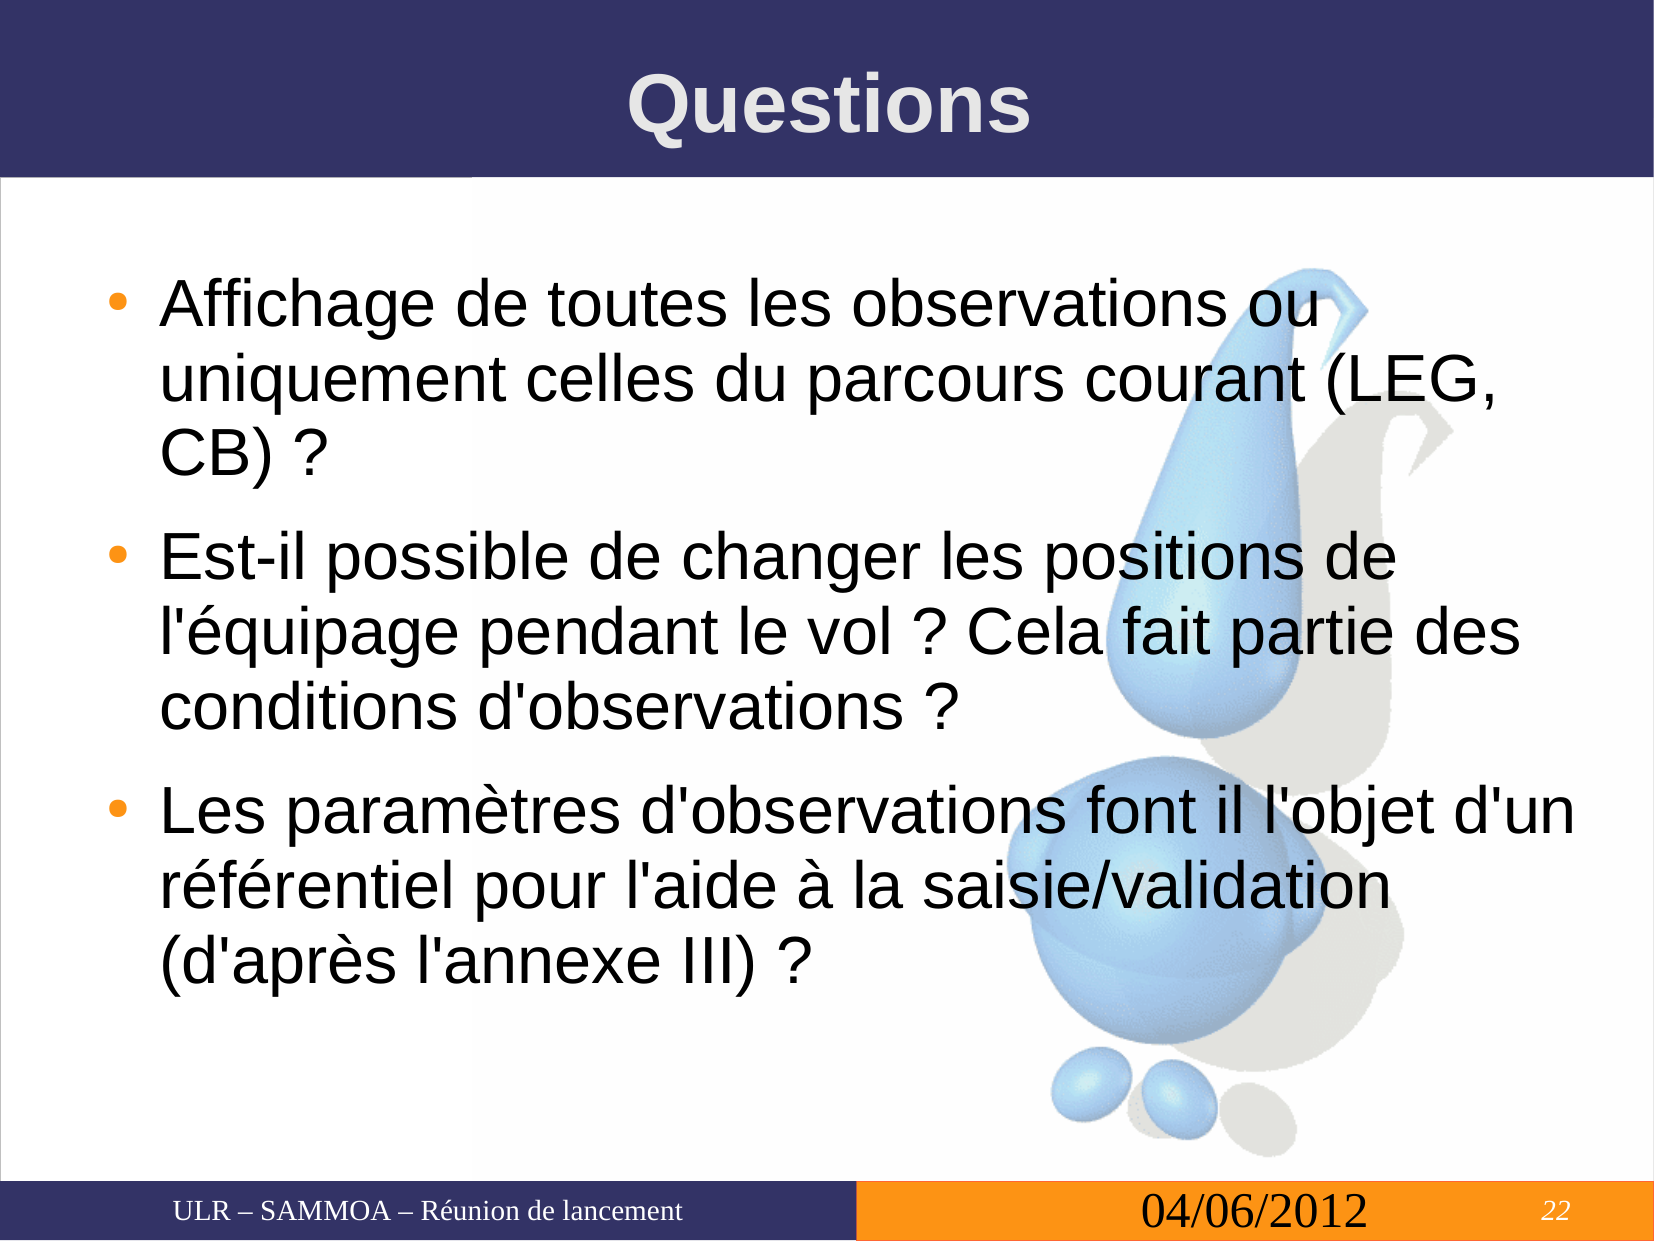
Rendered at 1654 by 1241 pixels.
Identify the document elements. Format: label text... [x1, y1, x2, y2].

list Affichage de toutes les observations ou uniquement celles du parcours courant (LEG, CB) ? Est-il possible de changer les positions de l'équipage pendant le vol ? Cela fait partie des conditions d'observations ? Les paramètres d'observations font il l'objet d'un référentiel pour l'aide à la saisie/validation (d'après l'annexe III) ? [88, 265, 1595, 1152]
picture [472, 178, 1654, 1181]
title Questions [123, 0, 1536, 208]
